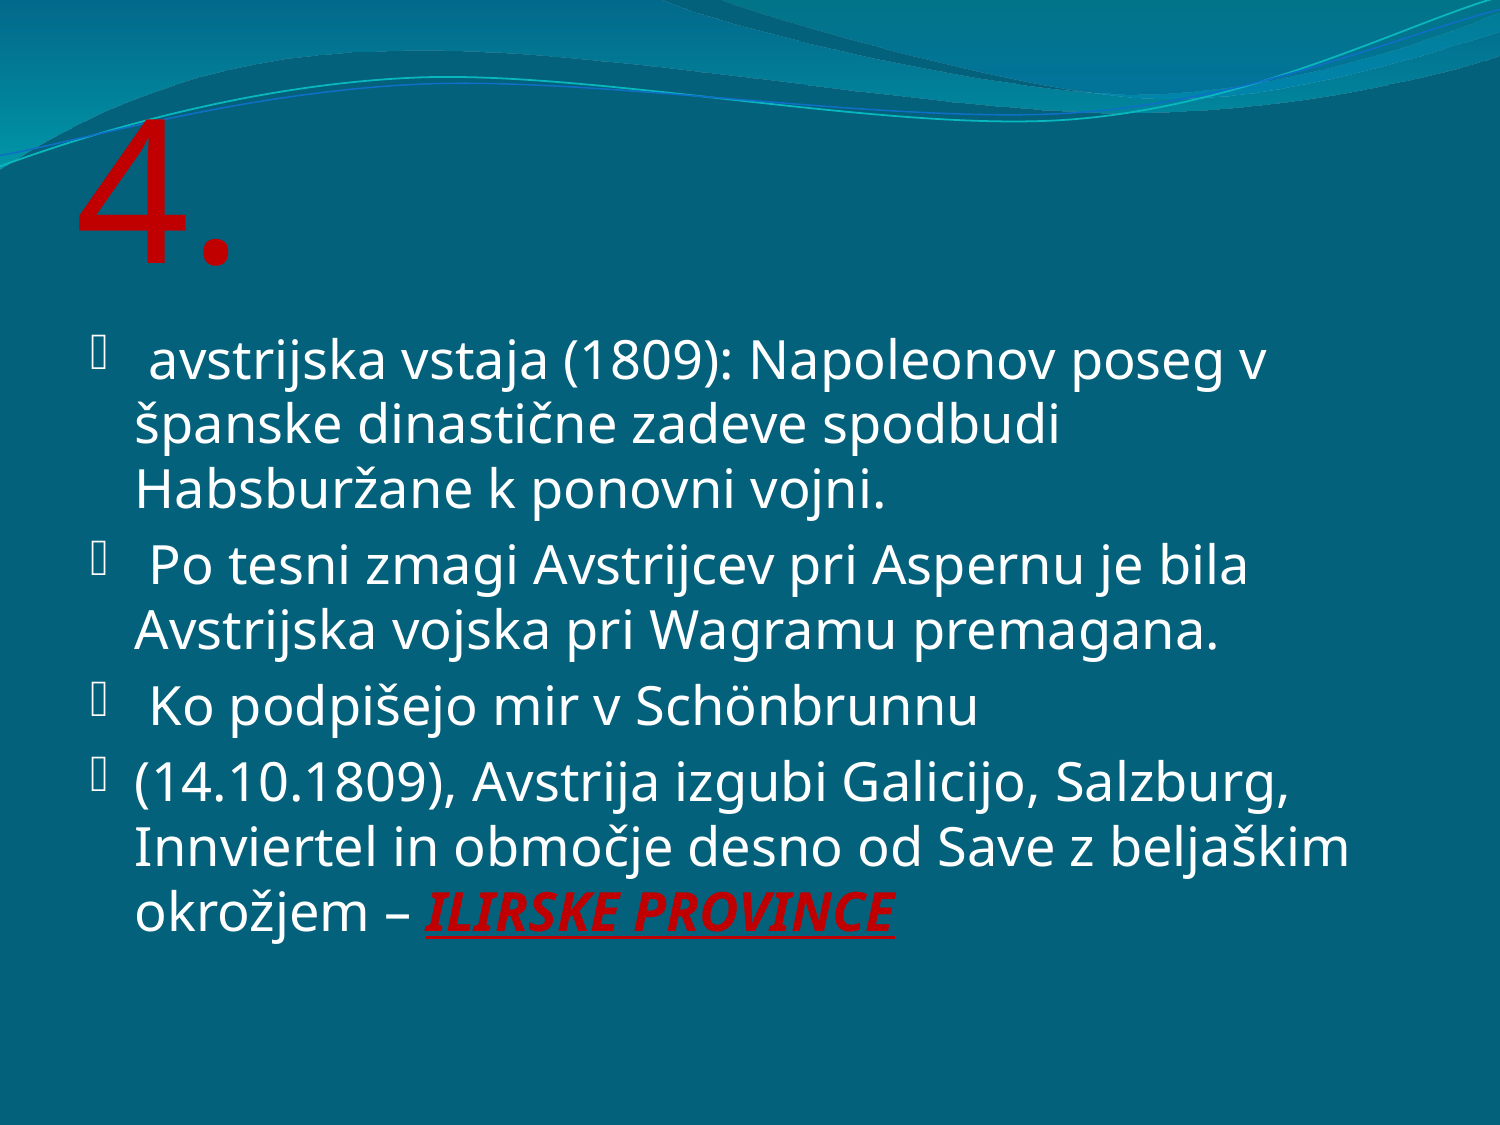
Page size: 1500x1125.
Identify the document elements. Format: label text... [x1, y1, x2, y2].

list avstrijska vstaja (1809): Napoleonov poseg v španske dinastične zadeve spodbudi Habsburžane k ponovni vojni. Po tesni zmagi Avstrijcev pri Aspernu je bila Avstrijska vojska pri Wagramu premagana. Ko podpišejo mir v Schönbrunnu (14.10.1809), Avstrija izgubi Galicijo, Salzburg, Innviertel in območje desno od Save z beljaškim okrožjem – ILIRSKE PROVINCE [75, 317, 1425, 1038]
title 4. [75, 115, 1425, 304]
